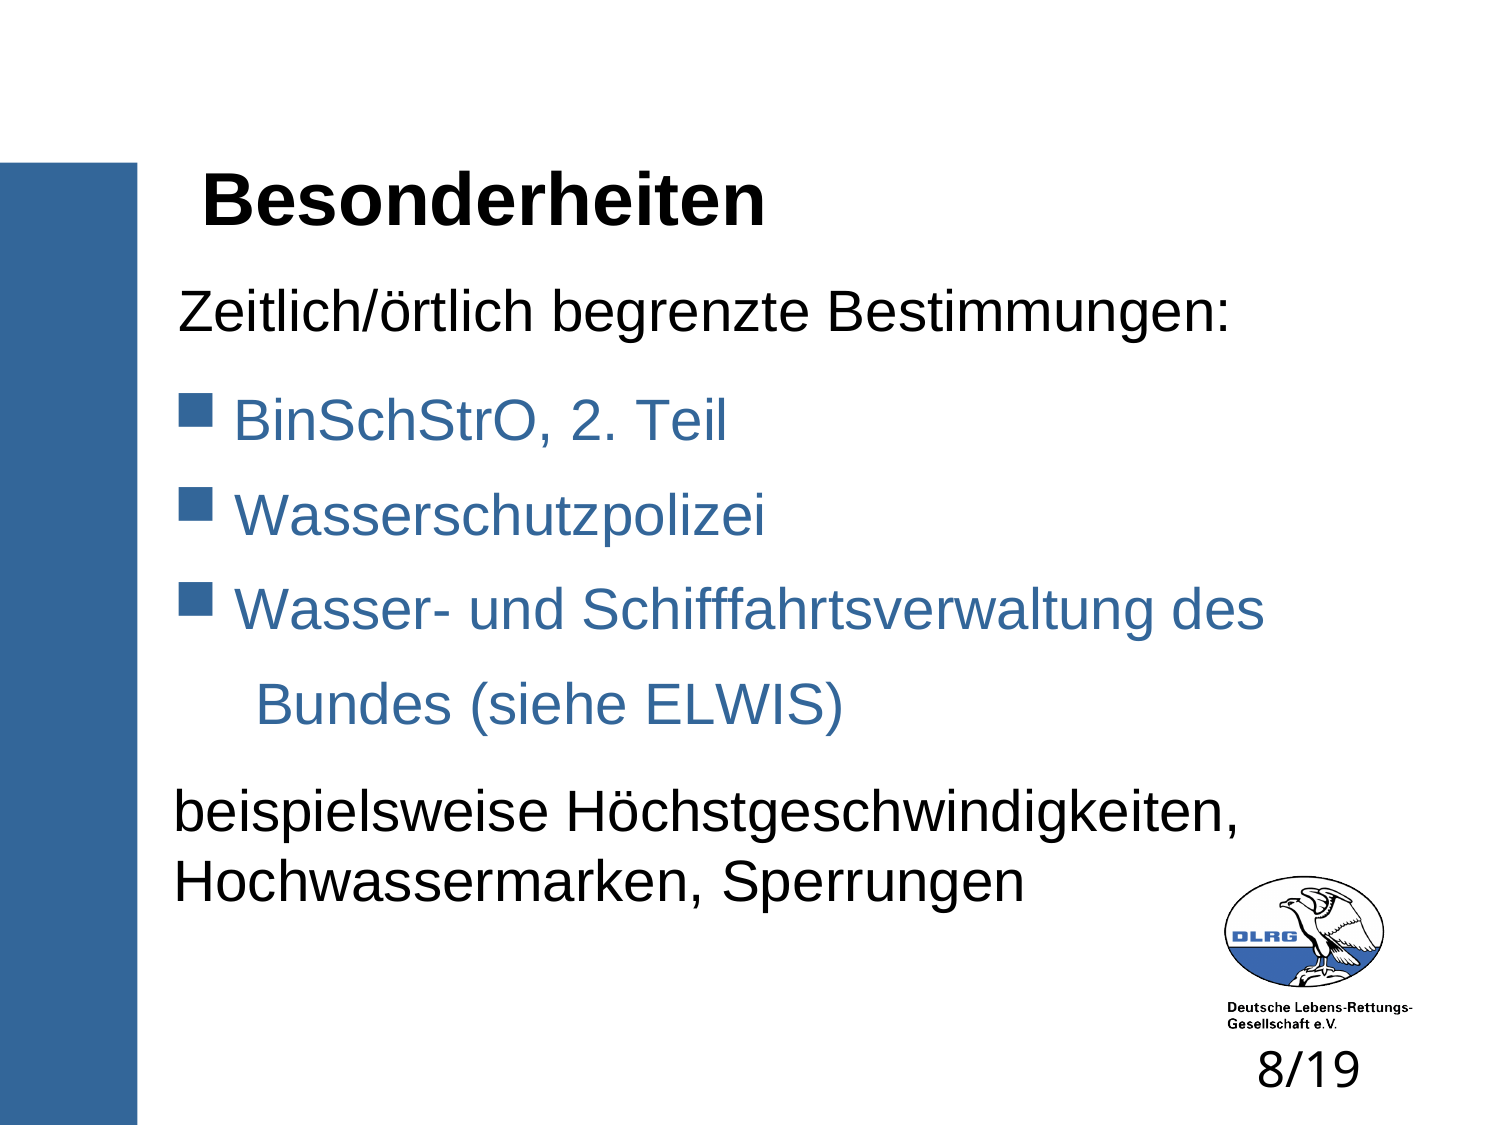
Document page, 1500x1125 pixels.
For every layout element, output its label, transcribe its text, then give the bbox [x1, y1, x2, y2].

text_box BinSchStrO, 2. Teil Wasserschutzpolizei Wasser- und Schifffahrtsverwaltung des Bundes (siehe ELWIS)‏ [159, 350, 1474, 760]
text_box Besonderheiten [186, 142, 783, 249]
text_box Zeitlich/örtlich begrenzte Bestimmungen: [163, 265, 1391, 351]
text_box <Nummer>/19 [1241, 1030, 1500, 1106]
text_box beispielsweise Höchstgeschwindigkeiten, Hochwassermarken, Sperrungen [158, 765, 1379, 921]
picture [1224, 874, 1413, 1030]
